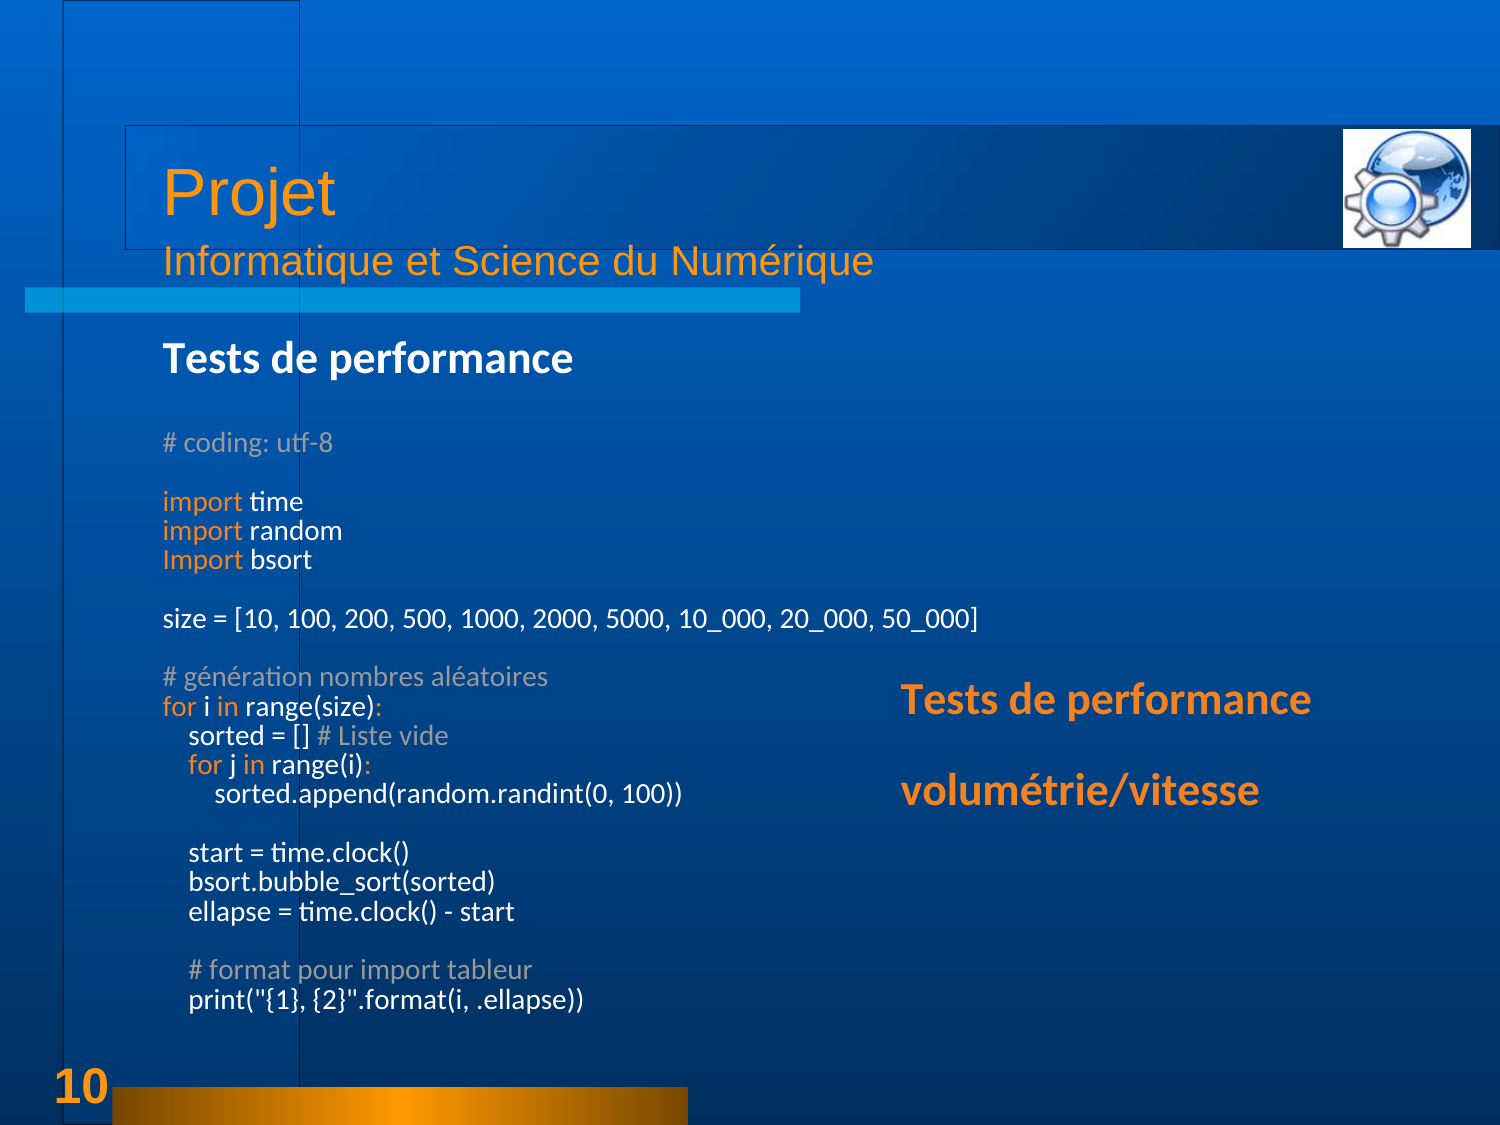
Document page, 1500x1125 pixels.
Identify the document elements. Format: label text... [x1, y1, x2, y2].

picture [1343, 129, 1471, 248]
text_box Tests de performance volumétrie/vitesse [885, 672, 1447, 863]
text_box Tests de performance # coding: utf-8 import time import random Import bsort size = [10, 100, 200, 500, 1000, 2000, 5000, 10_000, 20_000, 50_000] # génération nombres aléatoires for i in range(size): sorted = [] # Liste vide for j in range(i): sorted.append(random.randint(0, 100)) start = time.clock() bsort.bubble_sort(sorted) ellapse = time.clock() - start # format pour import tableur print("{1}, {2}".format(i, .ellapse)) [147, 331, 1477, 1070]
